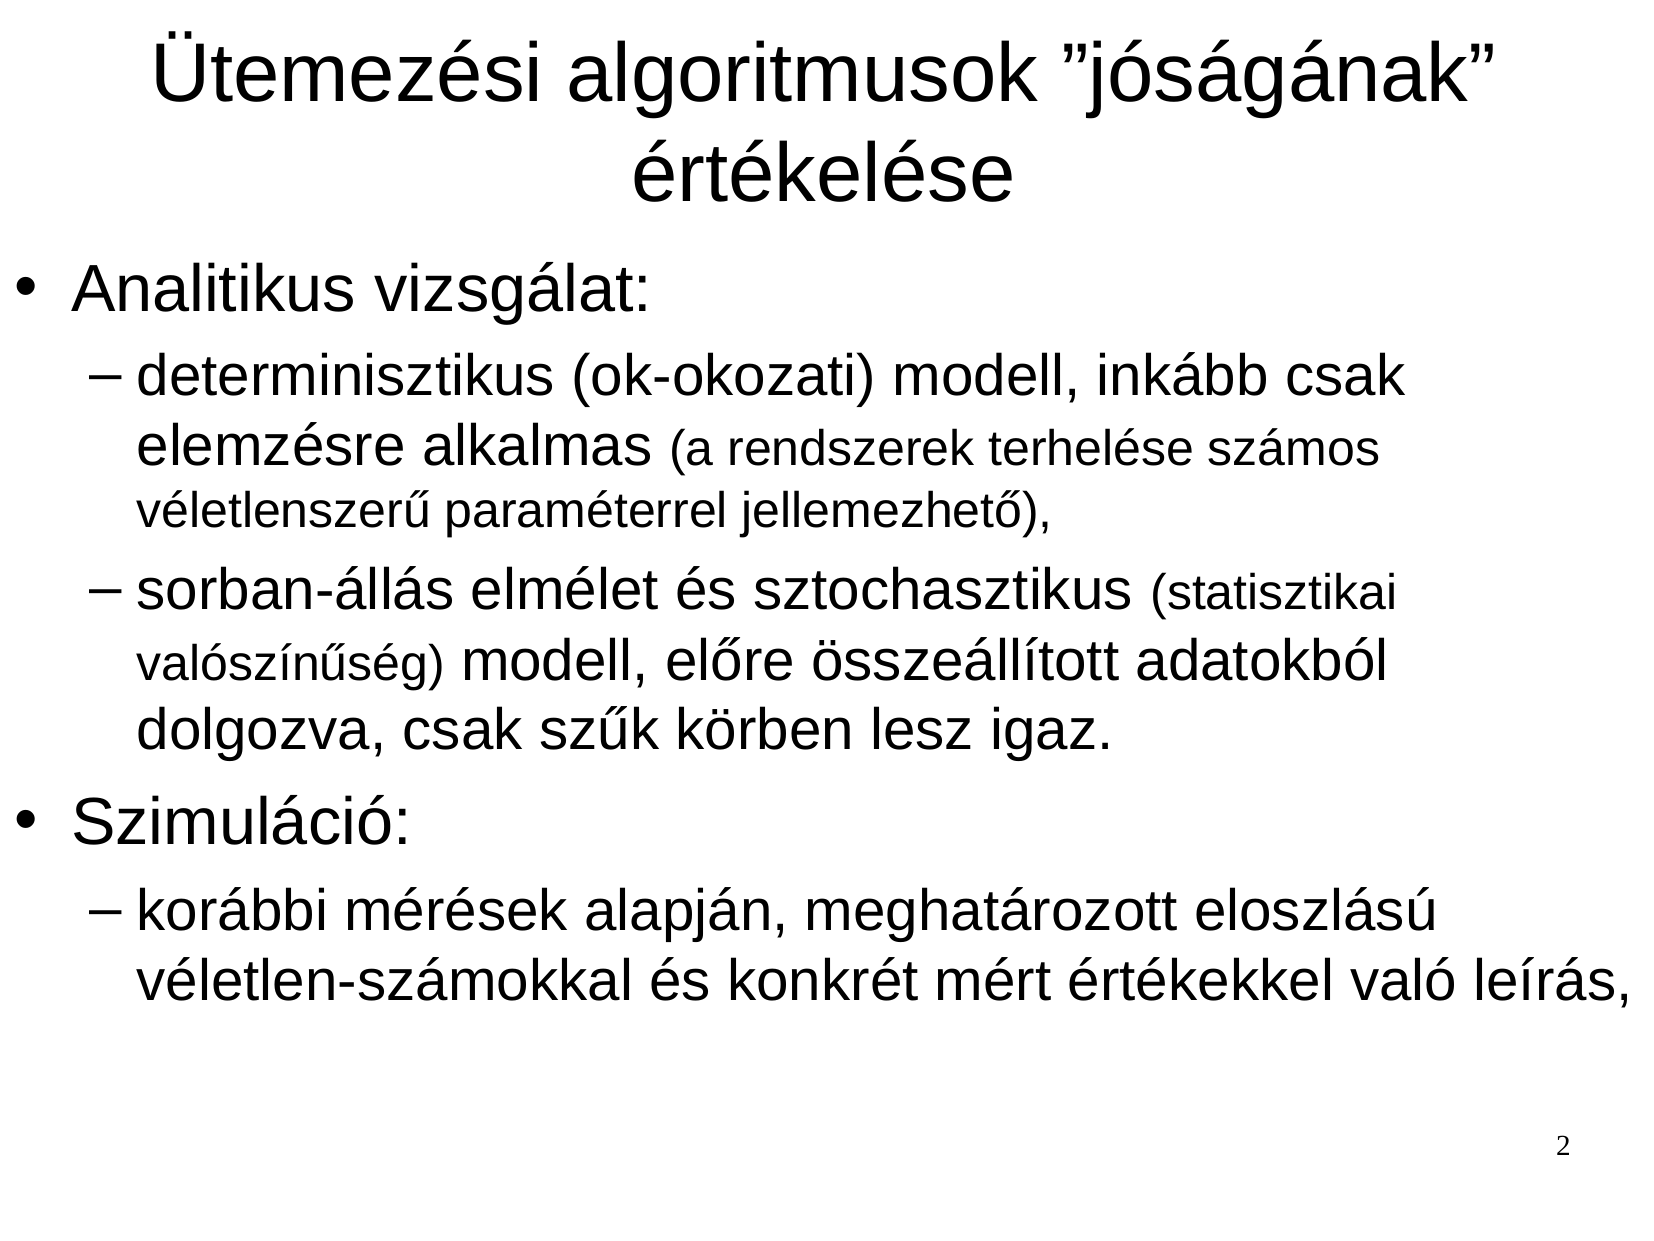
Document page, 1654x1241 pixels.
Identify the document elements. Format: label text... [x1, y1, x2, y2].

list Analitikus vizsgálat: determinisztikus (ok-okozati) modell, inkább csak elemzésre alkalmas (a rendszerek terhelése számos véletlenszerű paraméterrel jellemezhető), sorban-állás elmélet és sztochasztikus (statisztikai valószínűség) modell, előre összeállított adatokból dolgozva, csak szűk körben lesz igaz. Szimuláció: korábbi mérések alapján, meghatározott eloszlású véletlen-számokkal és konkrét mért értékekkel való leírás, [0, 237, 1654, 1241]
title Ütemezési algoritmusok ”jóságának” értékelése [38, 20, 1609, 217]
